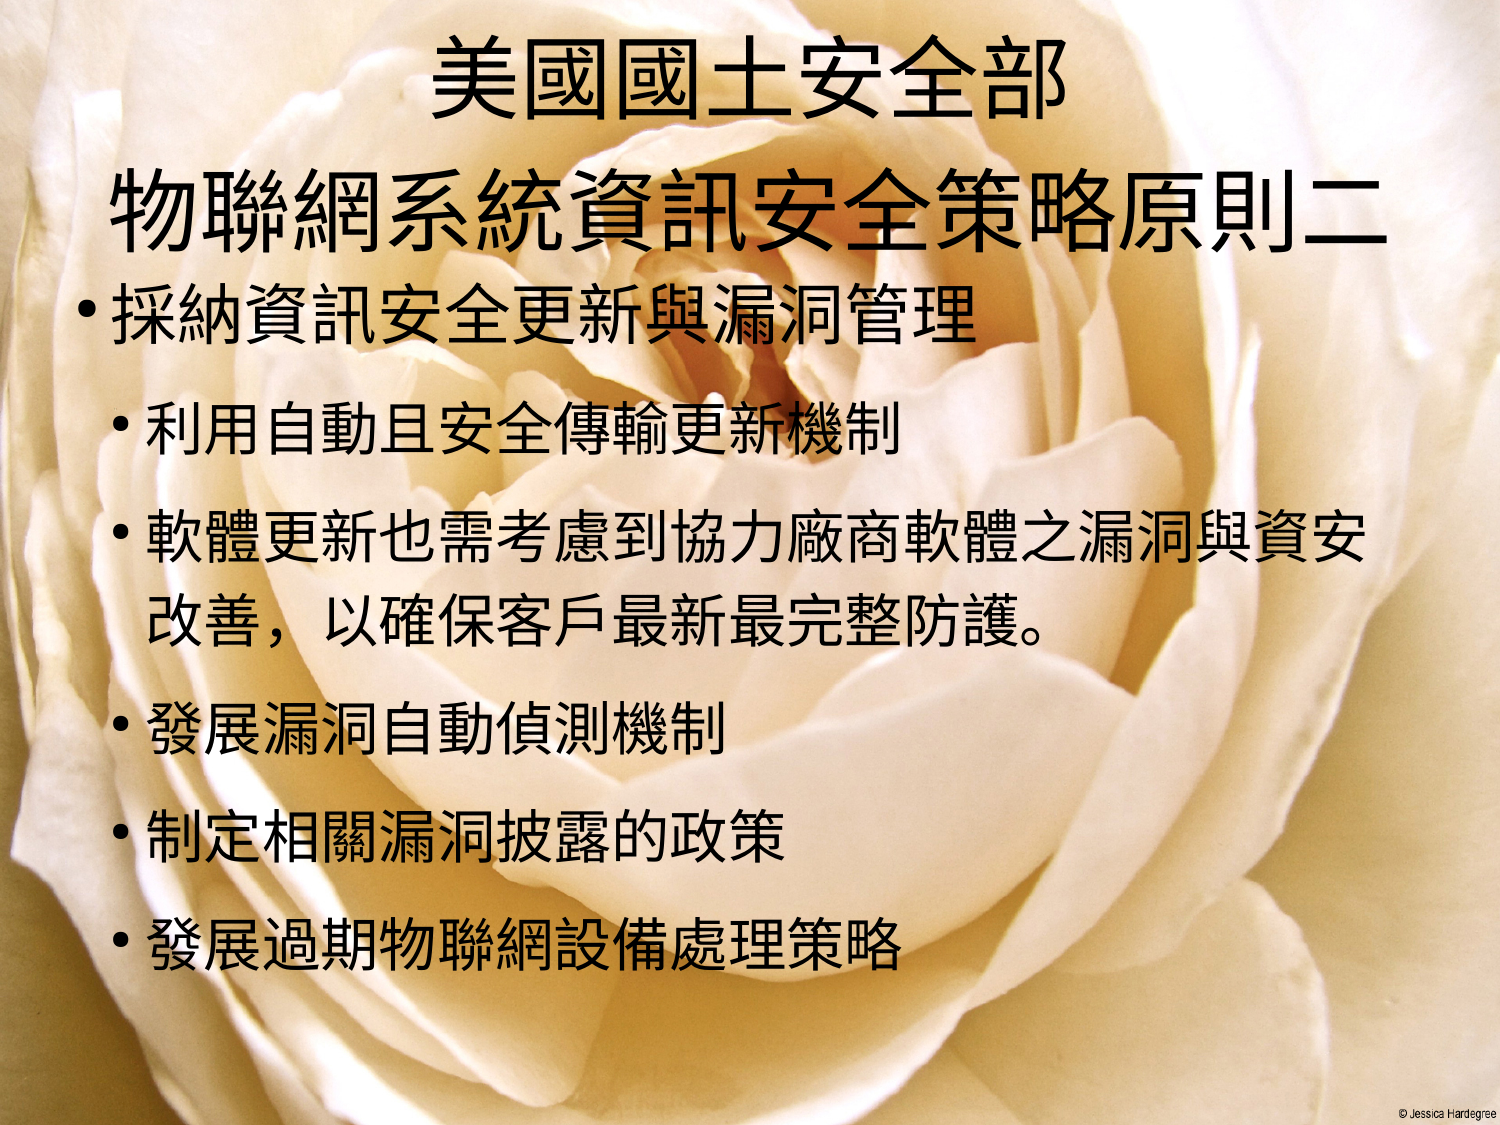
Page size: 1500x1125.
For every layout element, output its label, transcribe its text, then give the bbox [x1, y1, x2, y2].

picture [0, 0, 1500, 1125]
list 採納資訊安全更新與漏洞管理 利用自動且安全傳輸更新機制 軟體更新也需考慮到協力廠商軟體之漏洞與資安改善，以確保客戶最新最完整防護。 發展漏洞自動偵測機制 制定相關漏洞披露的政策 發展過期物聯網設備處理策略 [75, 262, 1425, 1005]
title 美國國土安全部 物聯網系統資訊安全策略原則二 [75, 45, 1425, 233]
